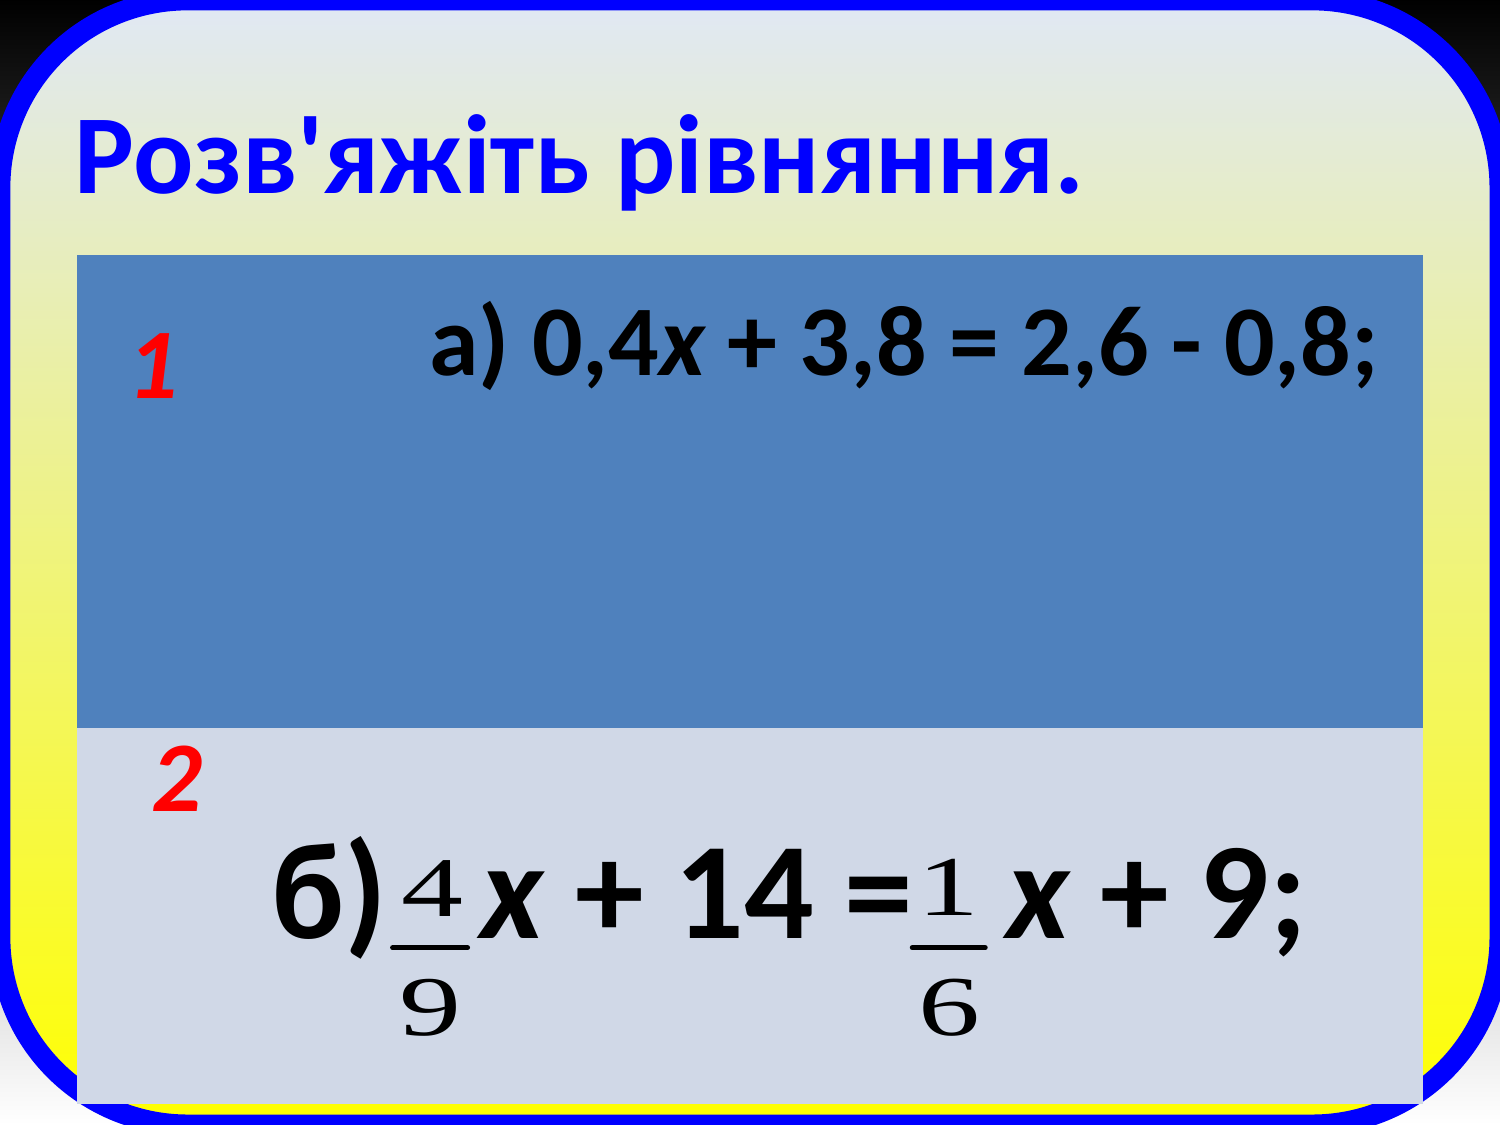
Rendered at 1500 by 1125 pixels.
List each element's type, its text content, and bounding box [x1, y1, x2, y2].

chart [891, 834, 1016, 1055]
text_box [101, 1104, 1399, 1125]
table_cell б) х + 14 = х + 9; [77, 728, 1423, 1104]
text_box Розв'яжіть рівняння. [41, 73, 1459, 224]
text_box [0, 0, 1500, 1089]
text_box 2 [136, 704, 217, 839]
text_box 1 [112, 290, 193, 426]
chart [371, 834, 496, 1055]
table_header а) 0,4х + 3,8 = 2,6 - 0,8; [77, 255, 1423, 728]
